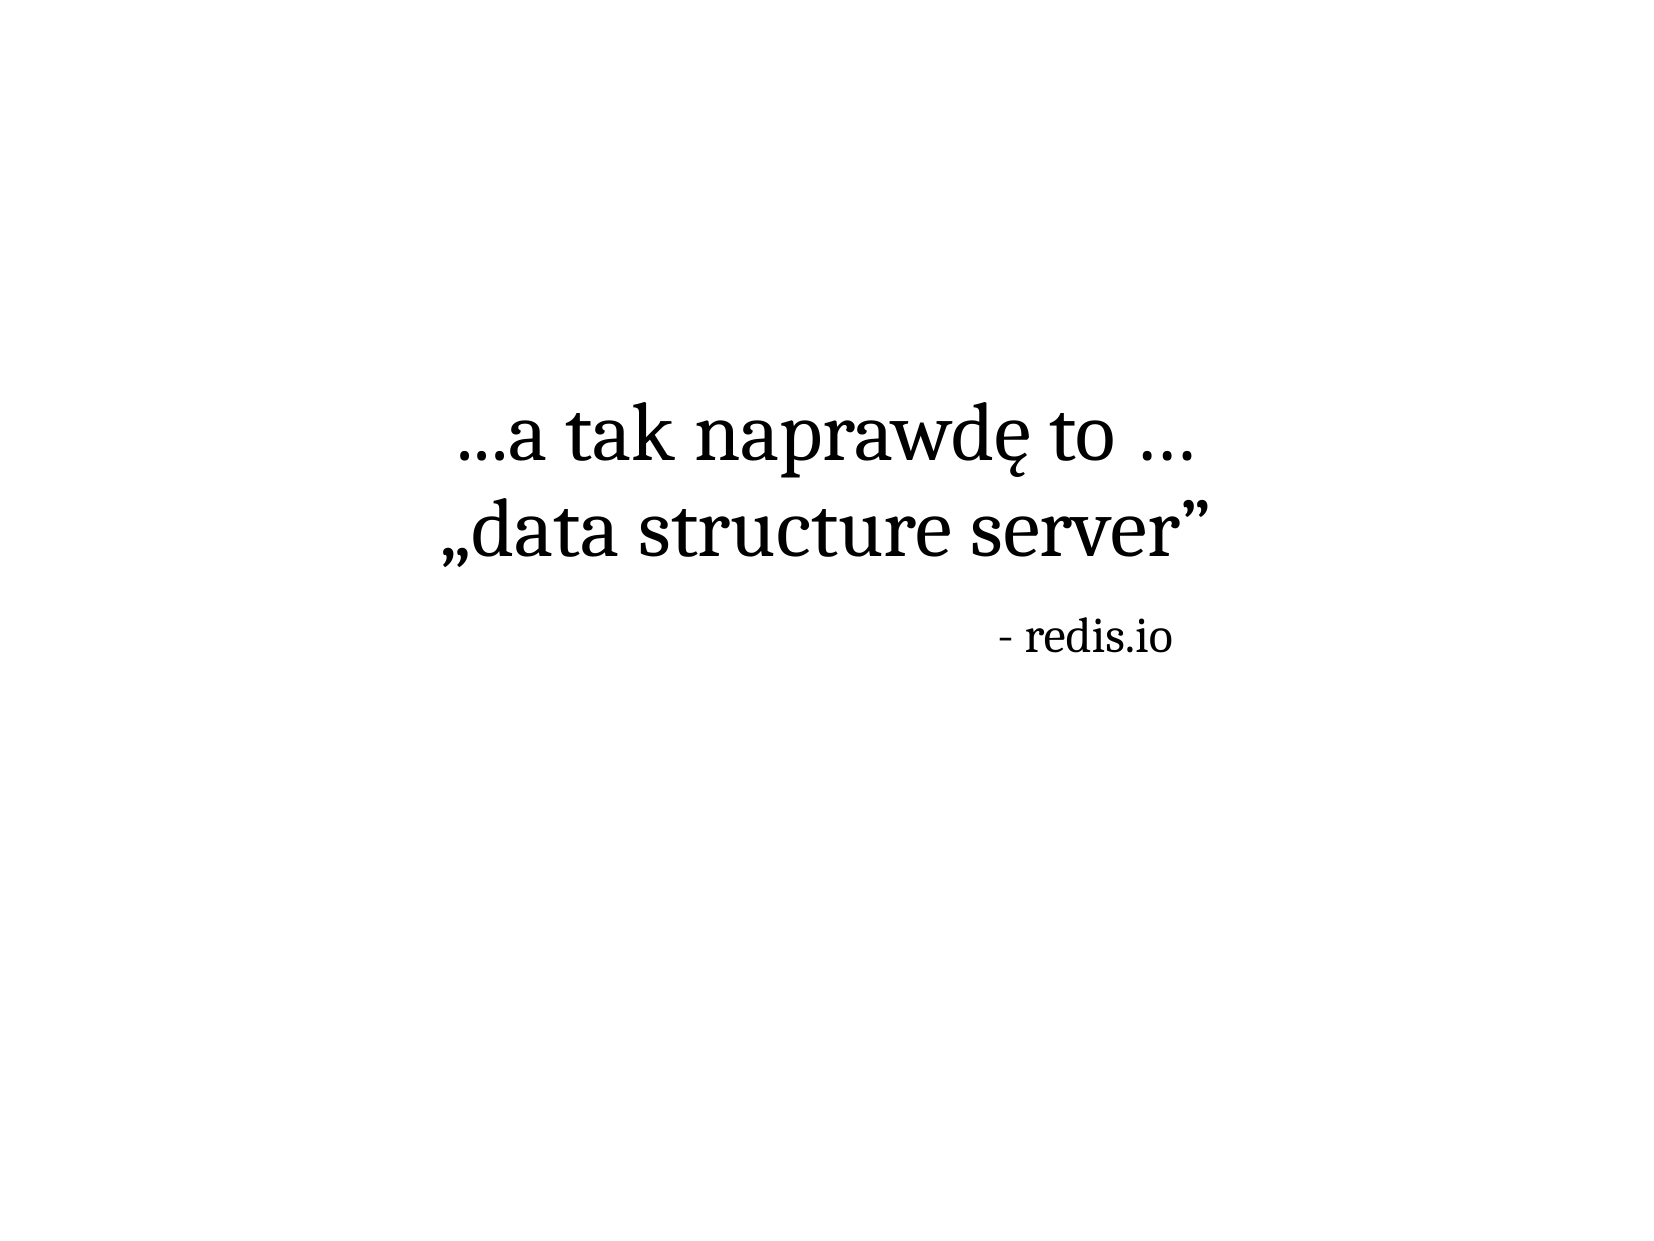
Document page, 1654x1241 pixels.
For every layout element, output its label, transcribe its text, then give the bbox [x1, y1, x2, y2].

subtitle ...a tak naprawdę to … „data structure server” - redis.io [82, 49, 1571, 1010]
